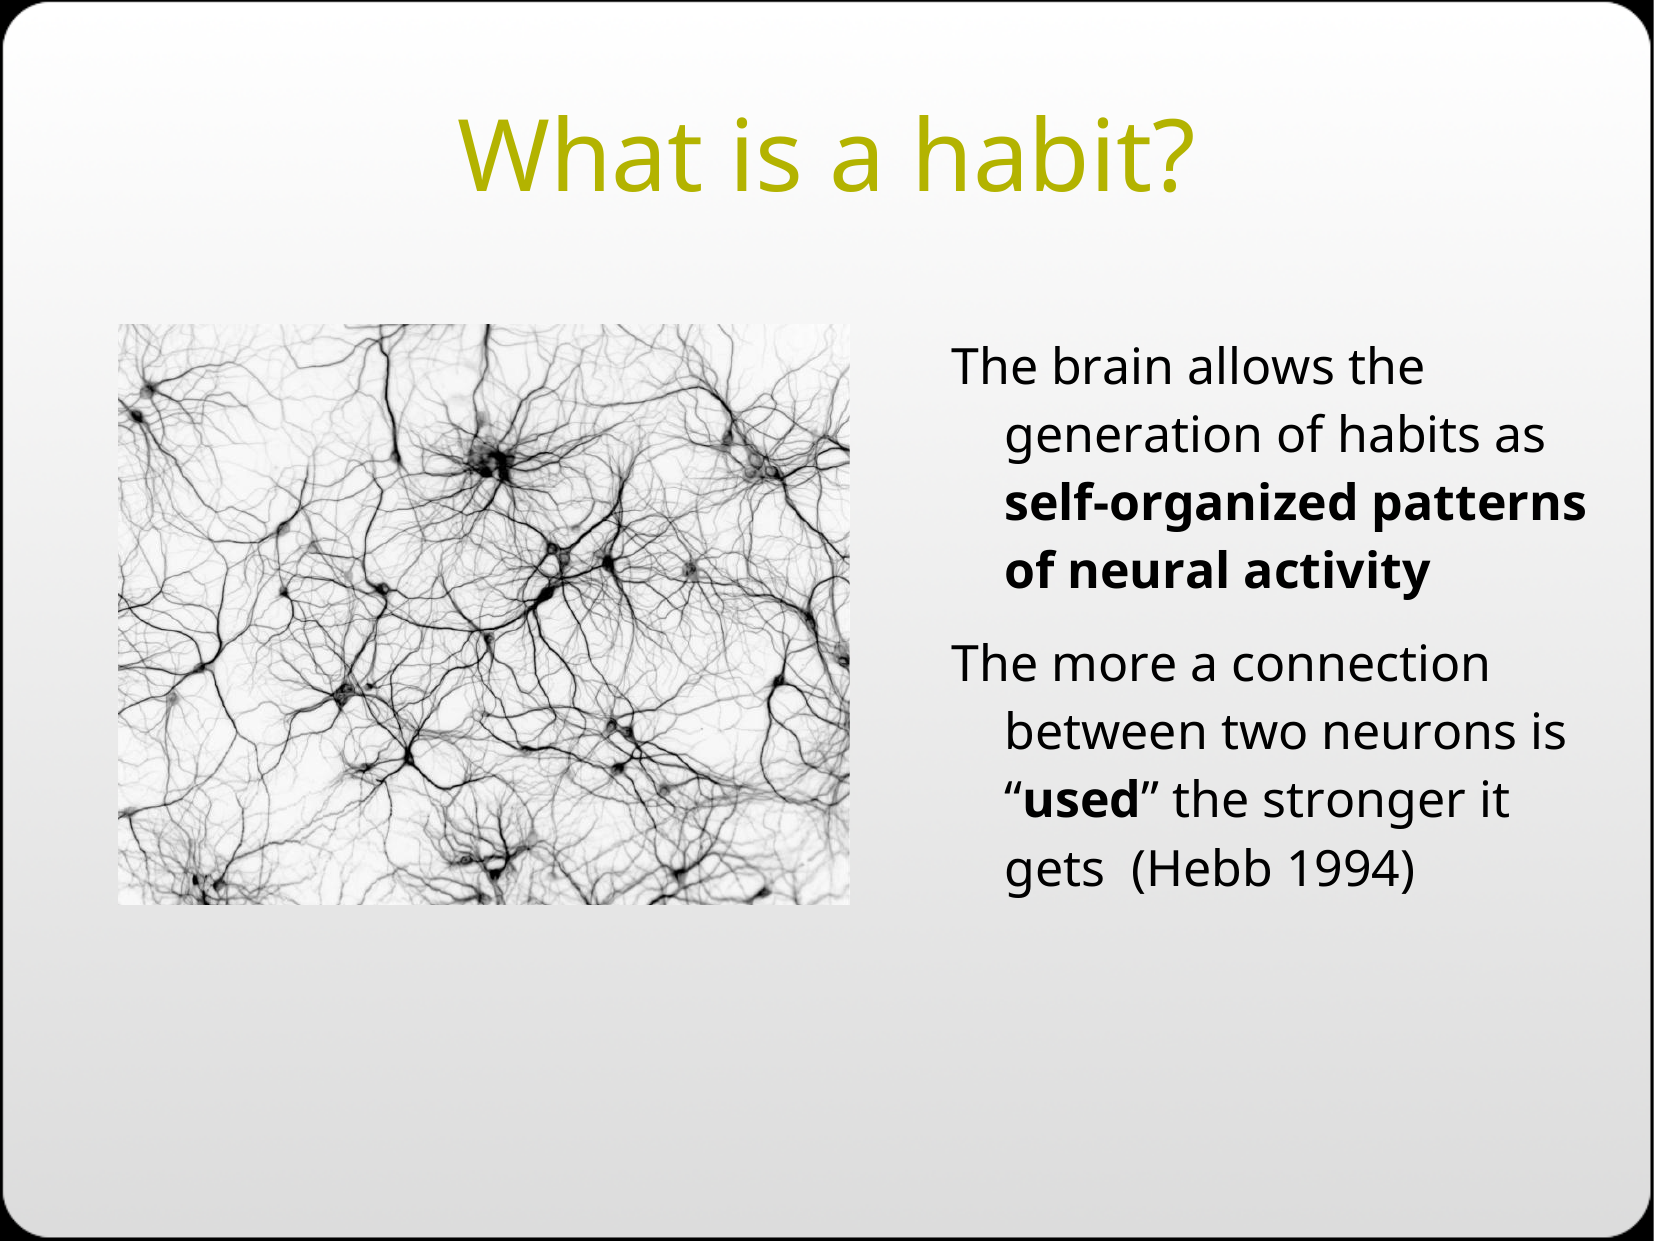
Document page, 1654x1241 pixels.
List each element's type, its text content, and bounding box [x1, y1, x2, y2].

title What is a habit? [82, 49, 1571, 257]
list The brain allows the generation of habits as self-organized patterns of neural activity The more a connection between two neurons is “used” the stronger it gets (Hebb 1994) [933, 330, 1625, 1150]
picture [0, 0, 1654, 1241]
